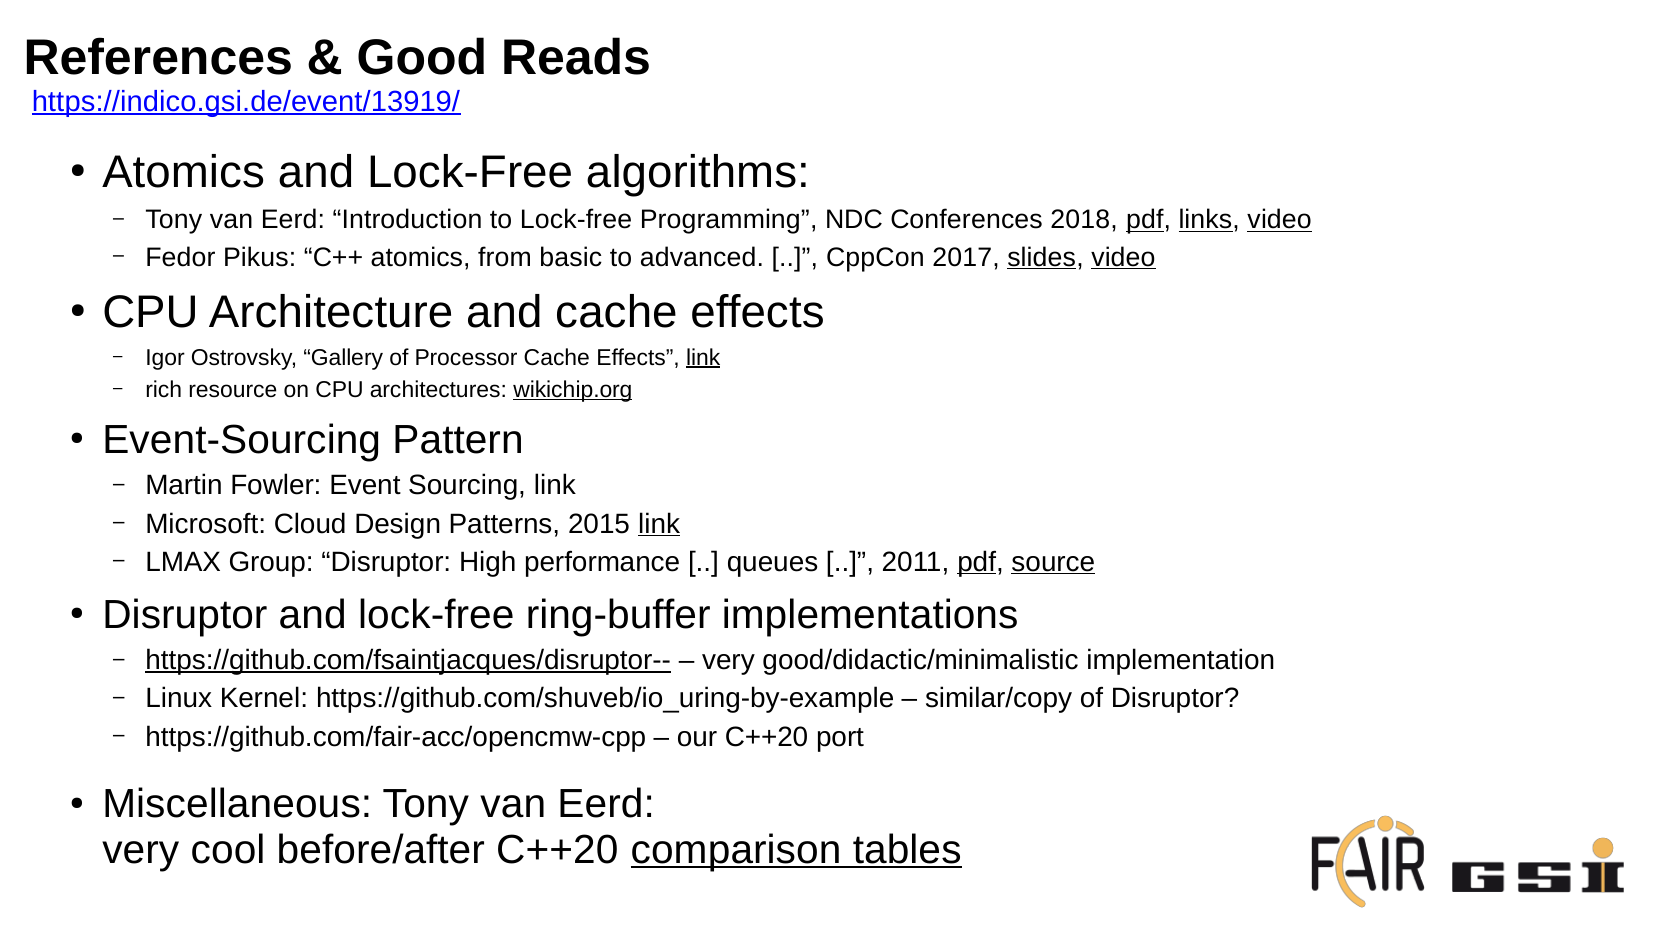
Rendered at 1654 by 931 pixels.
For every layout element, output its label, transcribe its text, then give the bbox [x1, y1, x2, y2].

picture [1451, 836, 1626, 895]
text_box Atomics and Lock-Free algorithms: Tony van Eerd: “Introduction to Lock-free Programming”, NDC Conferences 2018, pdf, links, video Fedor Pikus: “C++ atomics, from basic to advanced. [..]”, CppCon 2017, slides, video CPU Architecture and cache effects Igor Ostrovsky, “Gallery of Processor Cache Effects”, link rich resource on CPU architectures: wikichip.org Event-Sourcing Pattern Martin Fowler: Event Sourcing, link Microsoft: Cloud Design Patterns, 2015 link LMAX Group: “Disruptor: High performance [..] queues [..]”, 2011, pdf, source Disruptor and lock-free ring-buffer implementations https://github.com/fsaintjacques/disruptor-- – very good/didactic/minimalistic implementation Linux Kernel: https://github.com/shuveb/io_uring-by-example – similar/copy of Disruptor? https://github.com/fair-acc/opencmw-cpp – our C++20 port Miscellaneous: Tony van Eerd: very cool before/after C++20 comparison tables [44, 138, 1610, 886]
picture [1311, 886, 1426, 910]
title References & Good Reads https://indico.gsi.de/event/13919/ [23, 29, 1638, 119]
